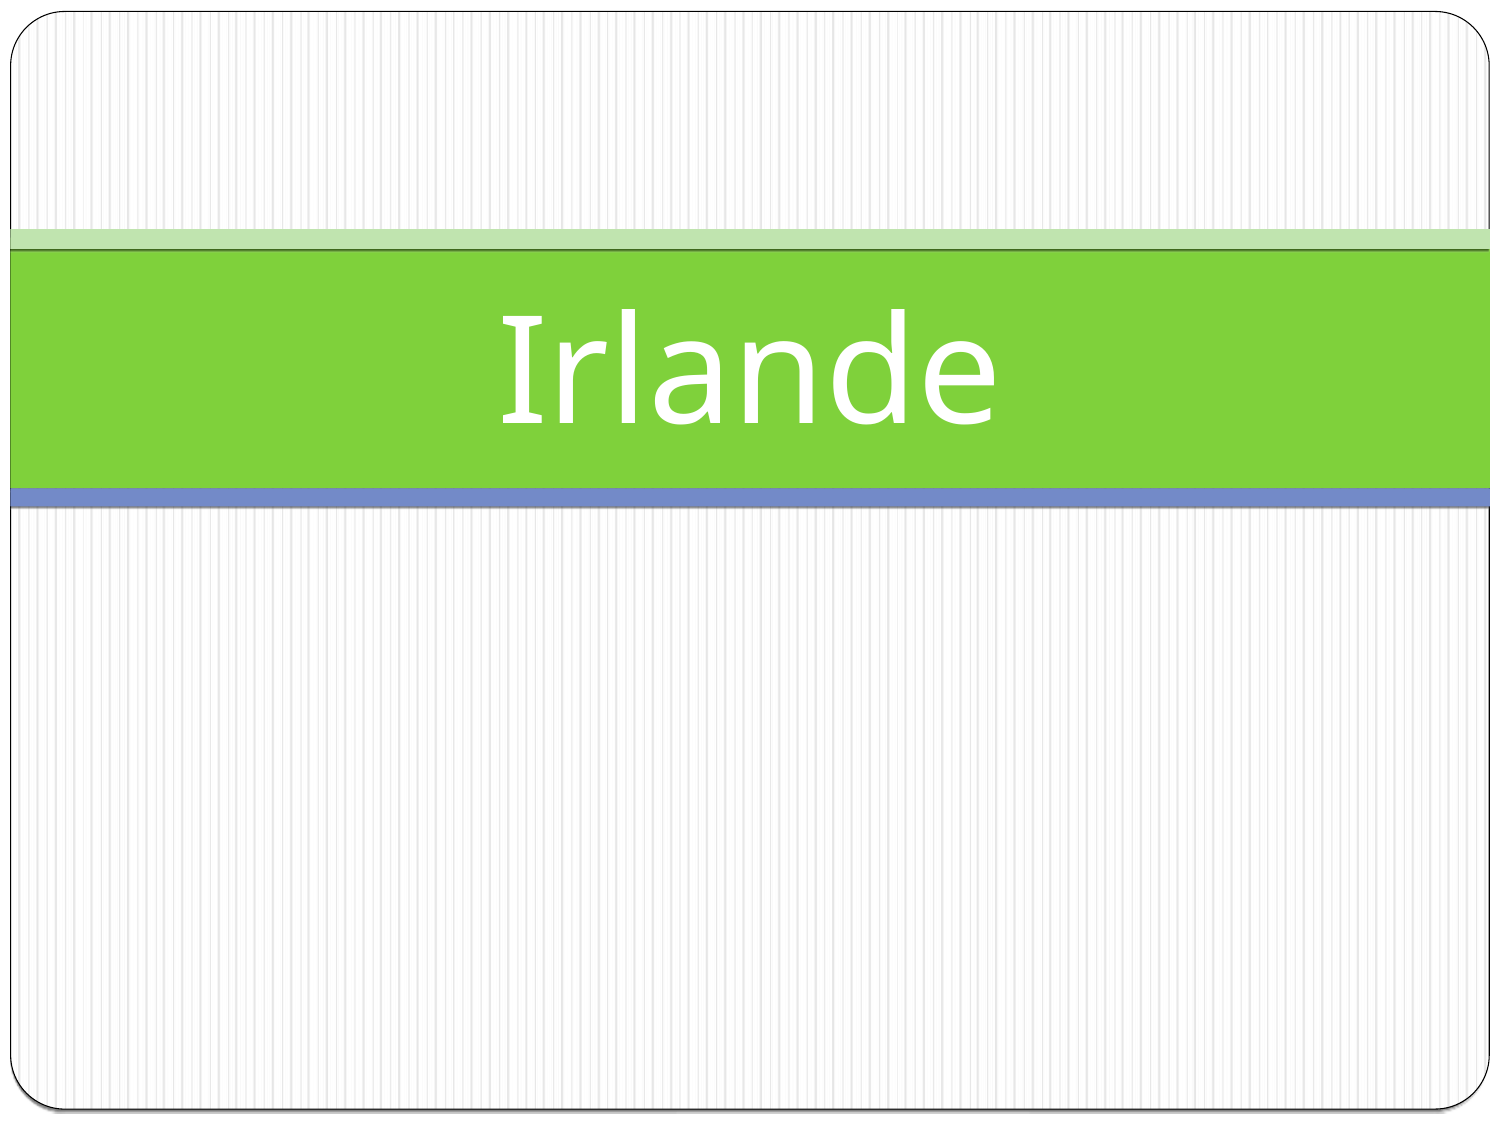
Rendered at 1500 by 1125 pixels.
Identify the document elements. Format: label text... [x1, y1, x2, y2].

picture [12, 12, 1488, 229]
title Irlande [75, 247, 1425, 489]
picture [12, 510, 1488, 1108]
